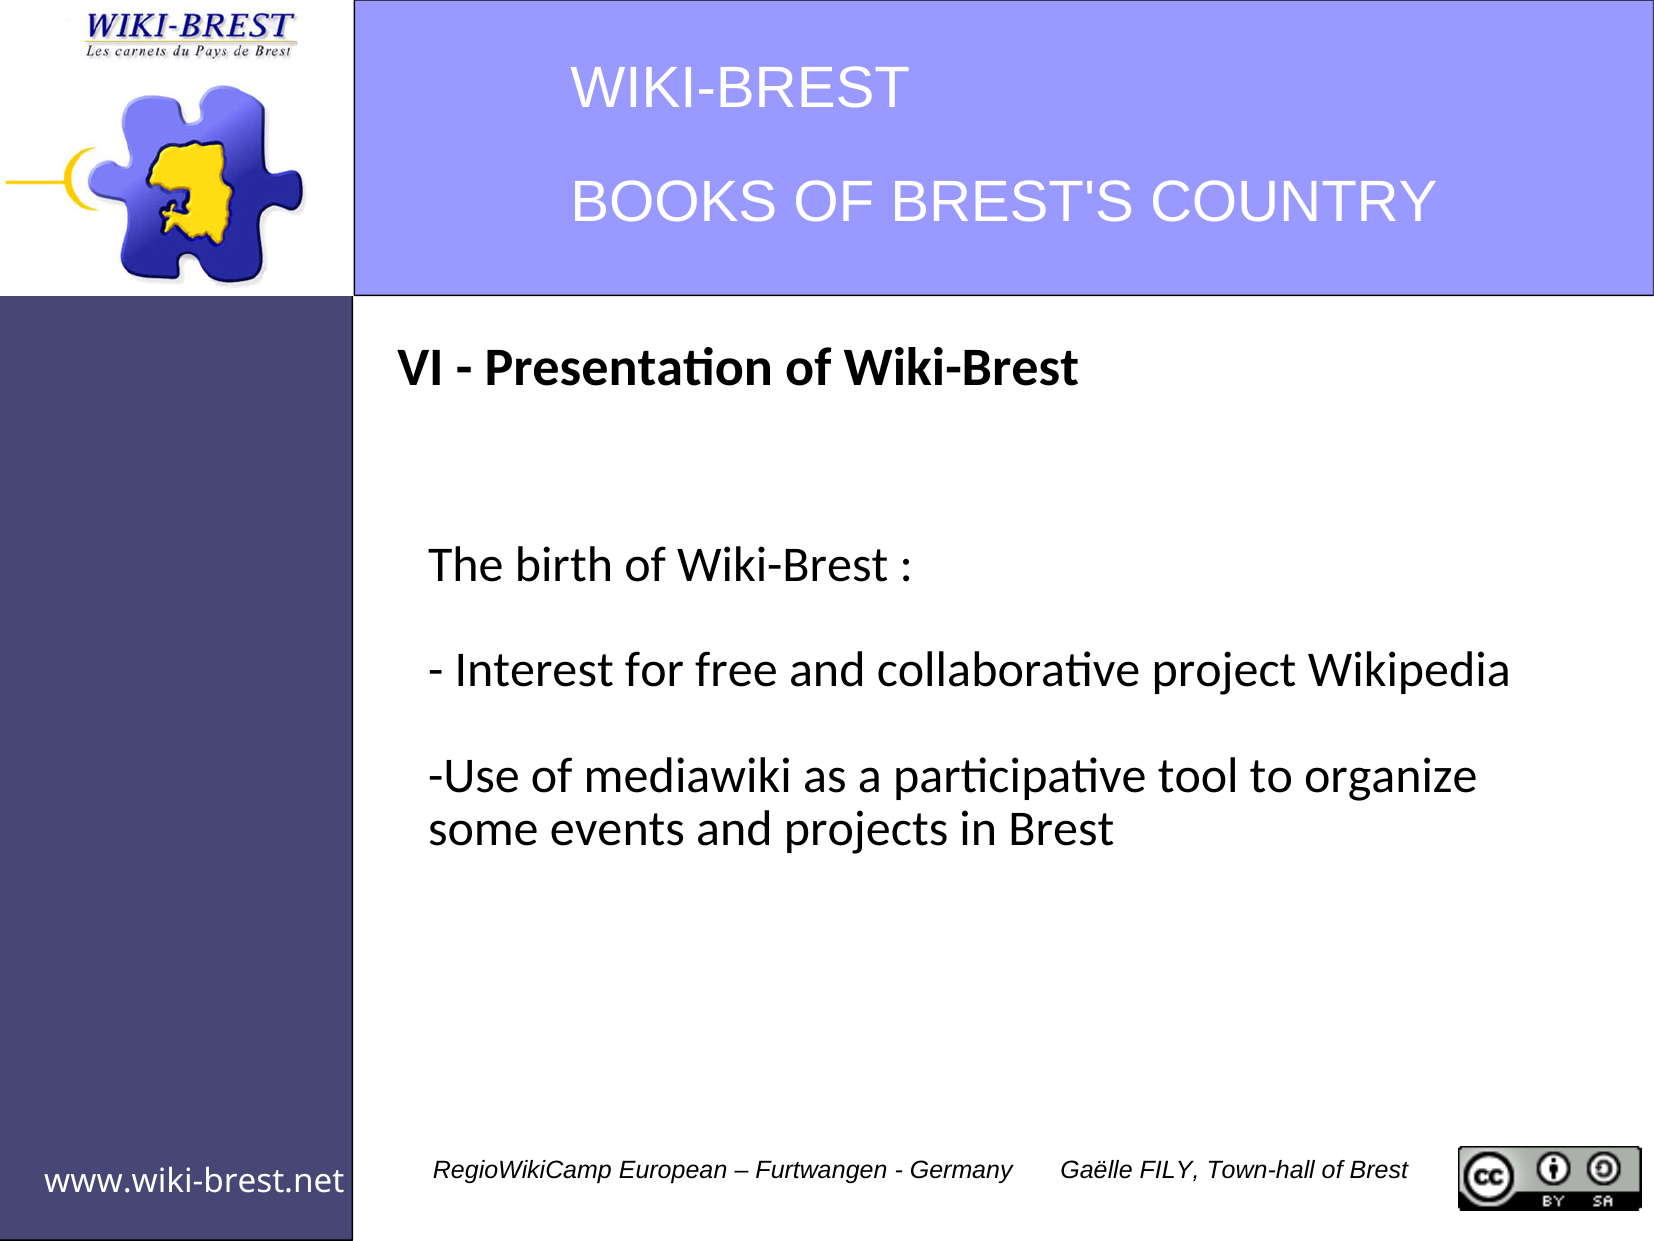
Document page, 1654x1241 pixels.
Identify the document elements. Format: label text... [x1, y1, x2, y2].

text_box The birth of Wiki-Brest : - Interest for free and collaborative project Wikipedia -Use of mediawiki as a participative tool to organize some events and projects in Brest [413, 531, 1536, 873]
picture [0, 0, 353, 296]
text_box VI - Presentation of Wiki-Brest [382, 332, 1625, 414]
picture [1458, 1146, 1642, 1211]
